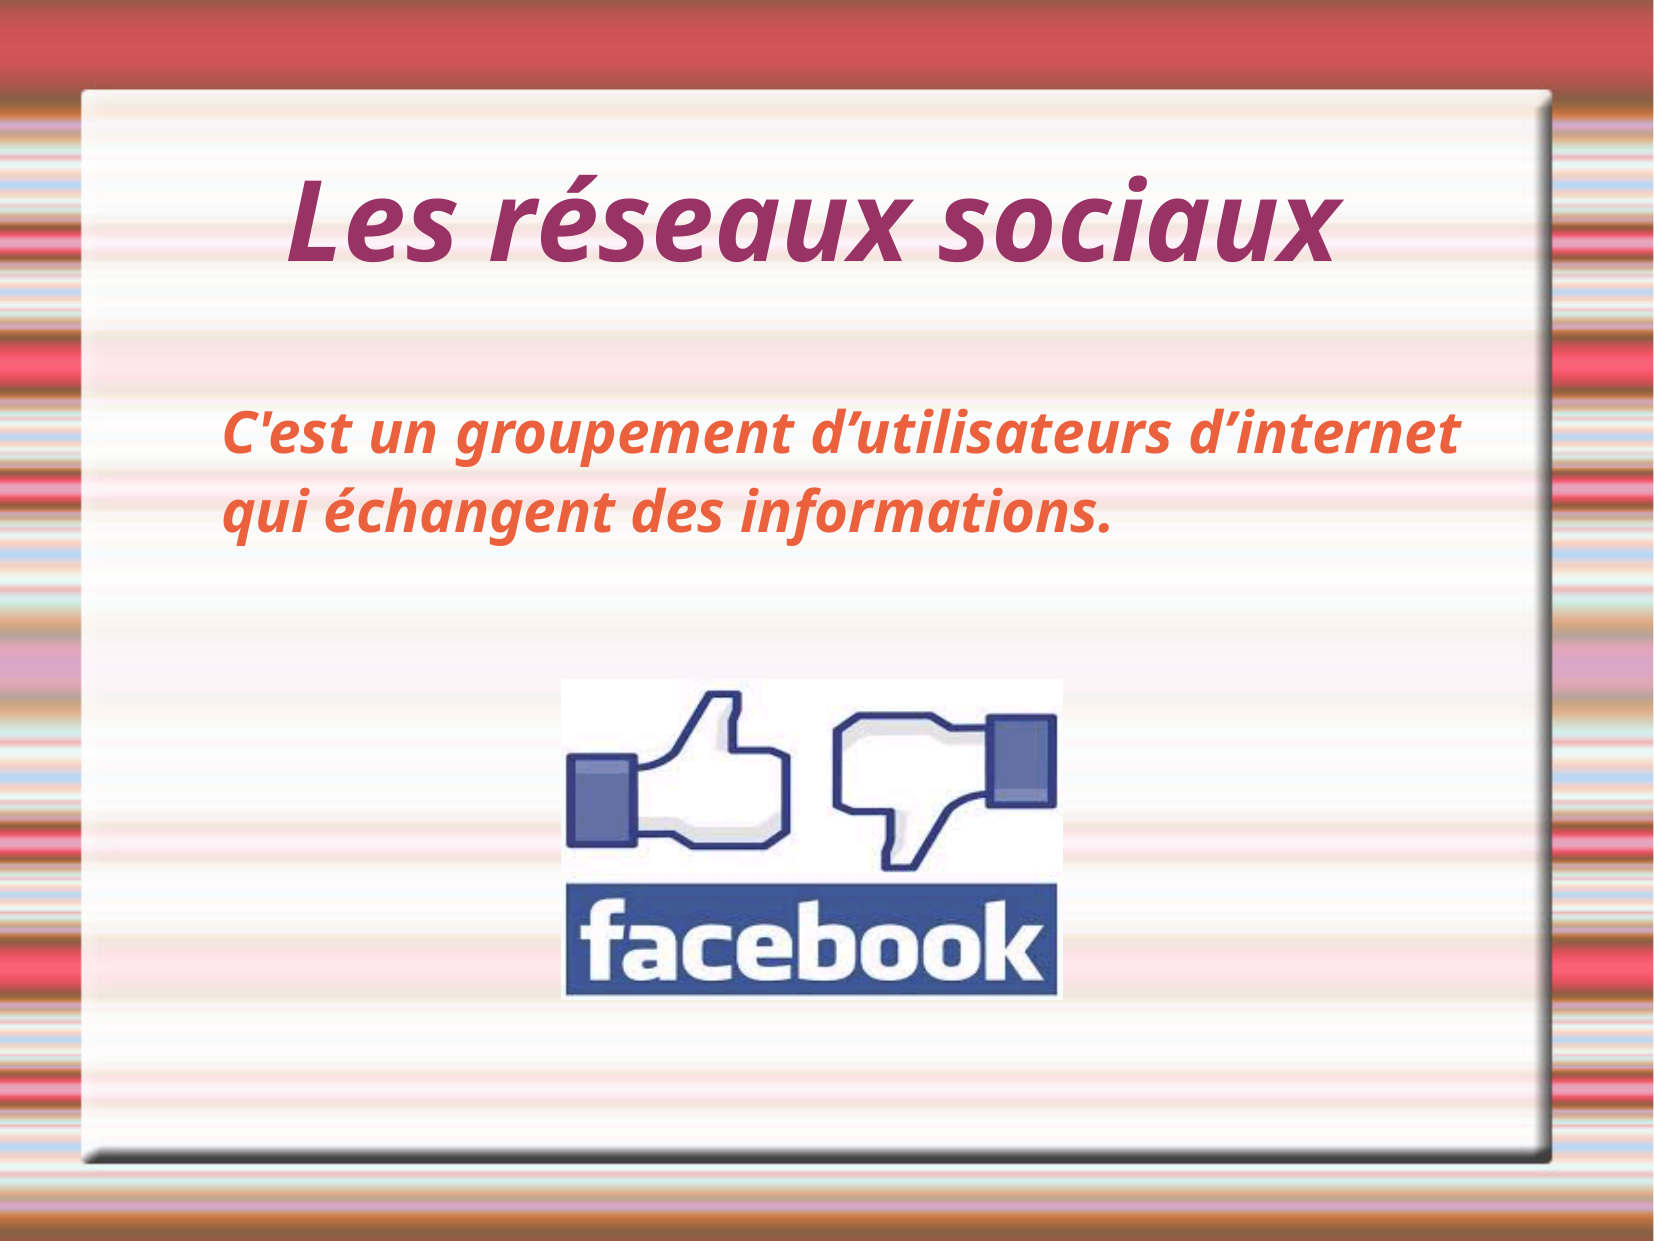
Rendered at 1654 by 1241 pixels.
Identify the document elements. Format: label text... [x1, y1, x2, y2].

title Les réseaux sociaux [121, 122, 1534, 315]
picture [0, 0, 1654, 1241]
text_box C'est un groupement d’utilisateurs d’internet qui échangent des informations. [206, 383, 1477, 569]
